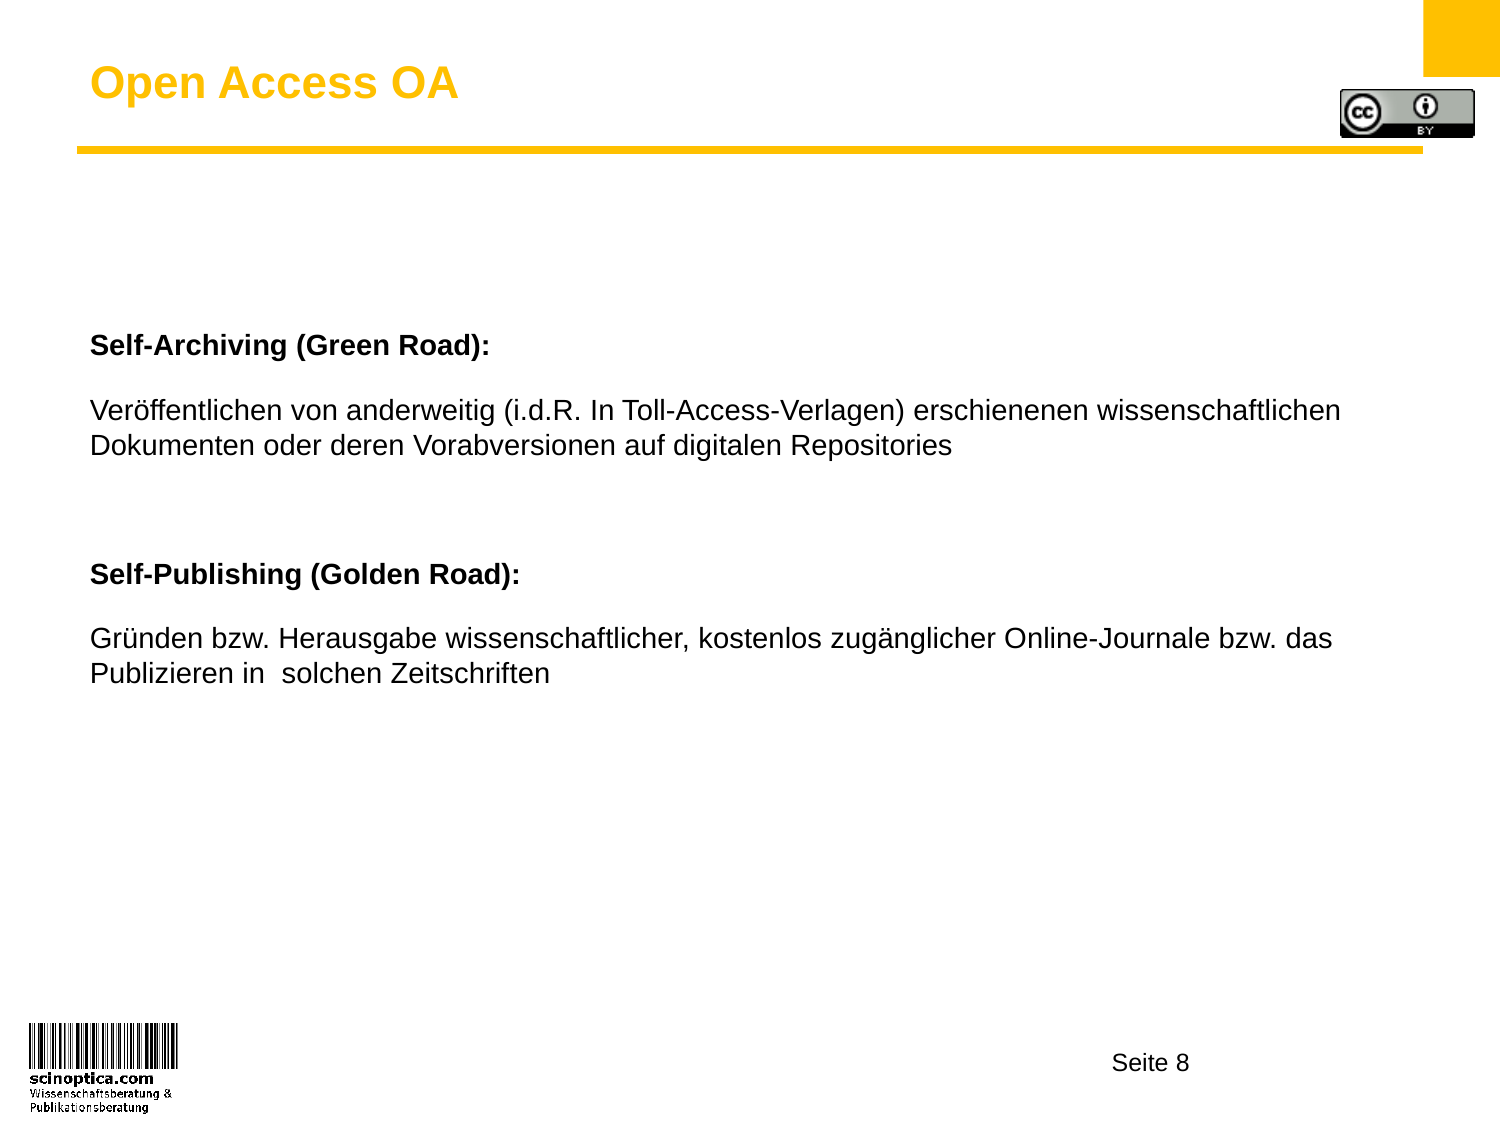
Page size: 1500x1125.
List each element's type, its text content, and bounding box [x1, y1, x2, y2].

picture [29, 1023, 178, 1116]
slide_number Seite <Nummer> [1096, 1039, 1447, 1118]
list Self-Archiving (Green Road): Veröffentlichen von anderweitig (i.d.R. In Toll-Access-Verlagen) erschienenen wissenschaftlichen Dokumenten oder deren Vorabversionen auf digitalen Repositories Self-Publishing (Golden Road): Gründen bzw. Herausgabe wissenschaftlicher, kostenlos zugänglicher Online-Journale bzw. das Publizieren in solchen Zeitschriften [75, 190, 1424, 1034]
title Open Access OA [75, 45, 1425, 161]
picture [1425, 89, 1475, 138]
